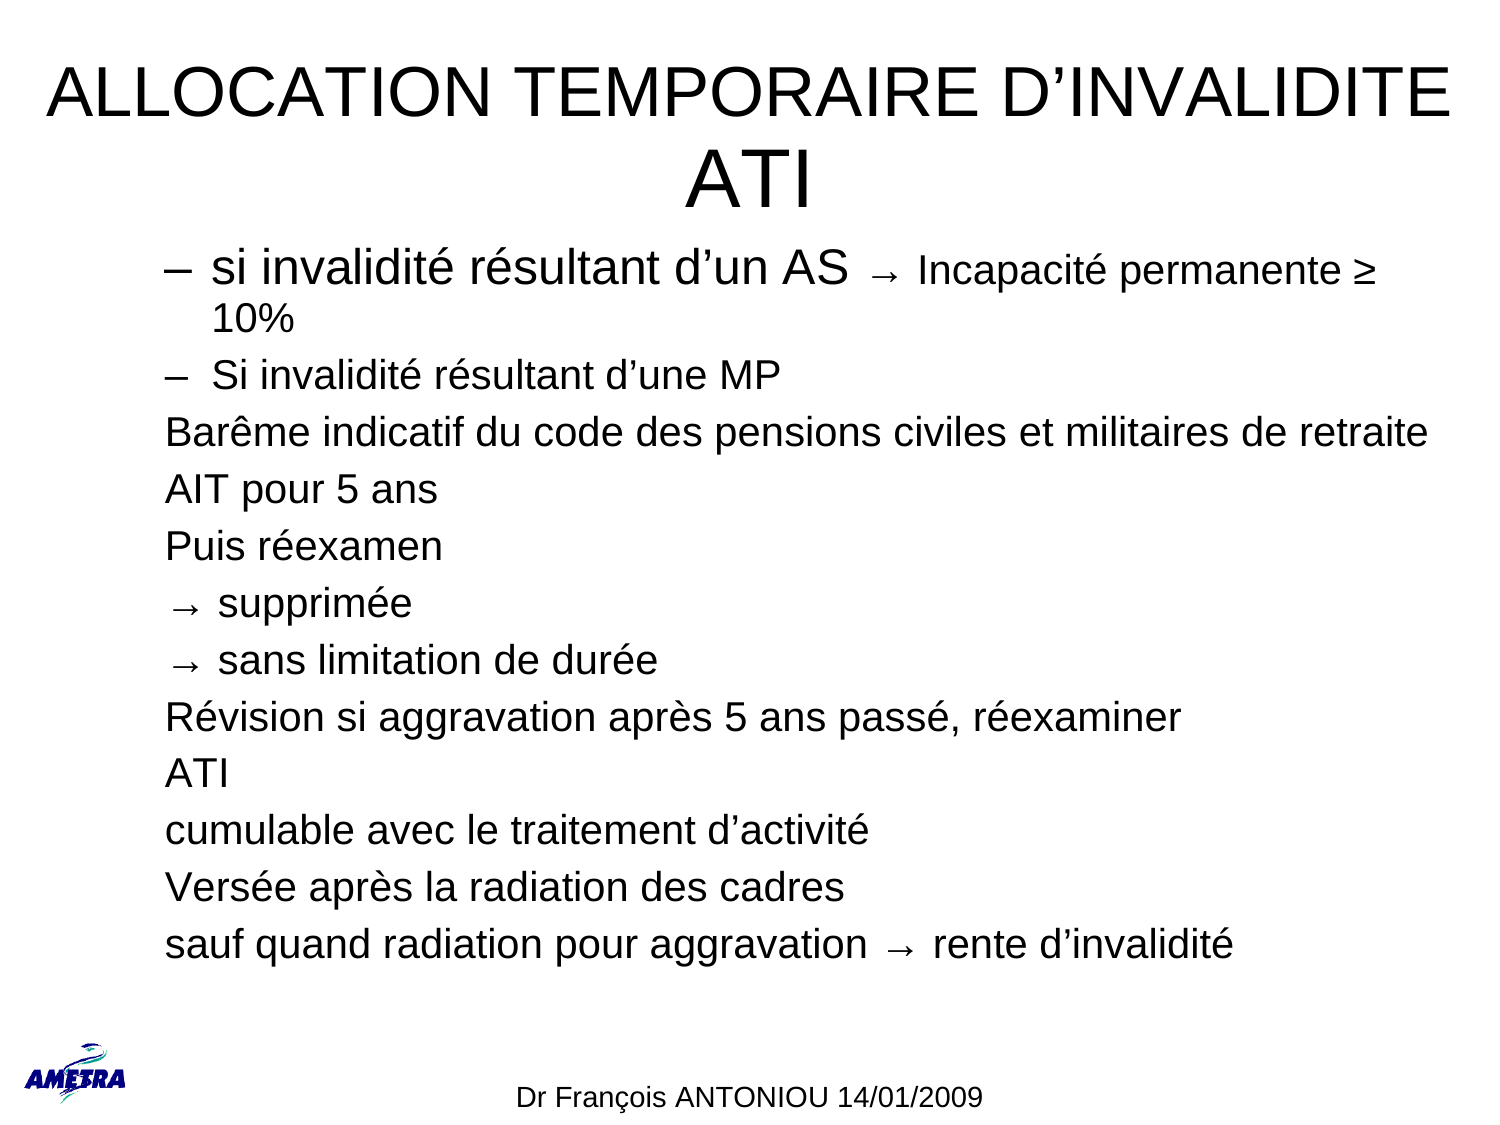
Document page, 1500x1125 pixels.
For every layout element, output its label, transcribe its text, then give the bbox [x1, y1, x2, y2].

title ALLOCATION TEMPORAIRE D’INVALIDITE ATI [0, 38, 1500, 239]
picture [5, 1021, 148, 1125]
list si invalidité résultant d’un AS → Incapacité permanente ≥ 10% Si invalidité résultant d’une MP Barême indicatif du code des pensions civiles et militaires de retraite AIT pour 5 ans Puis réexamen → supprimée → sans limitation de durée Révision si aggravation après 5 ans passé, réexaminer ATI cumulable avec le traitement d’activité Versée après la radiation des cadres sauf quand radiation pour aggravation → rente d’invalidité [74, 231, 1459, 1106]
